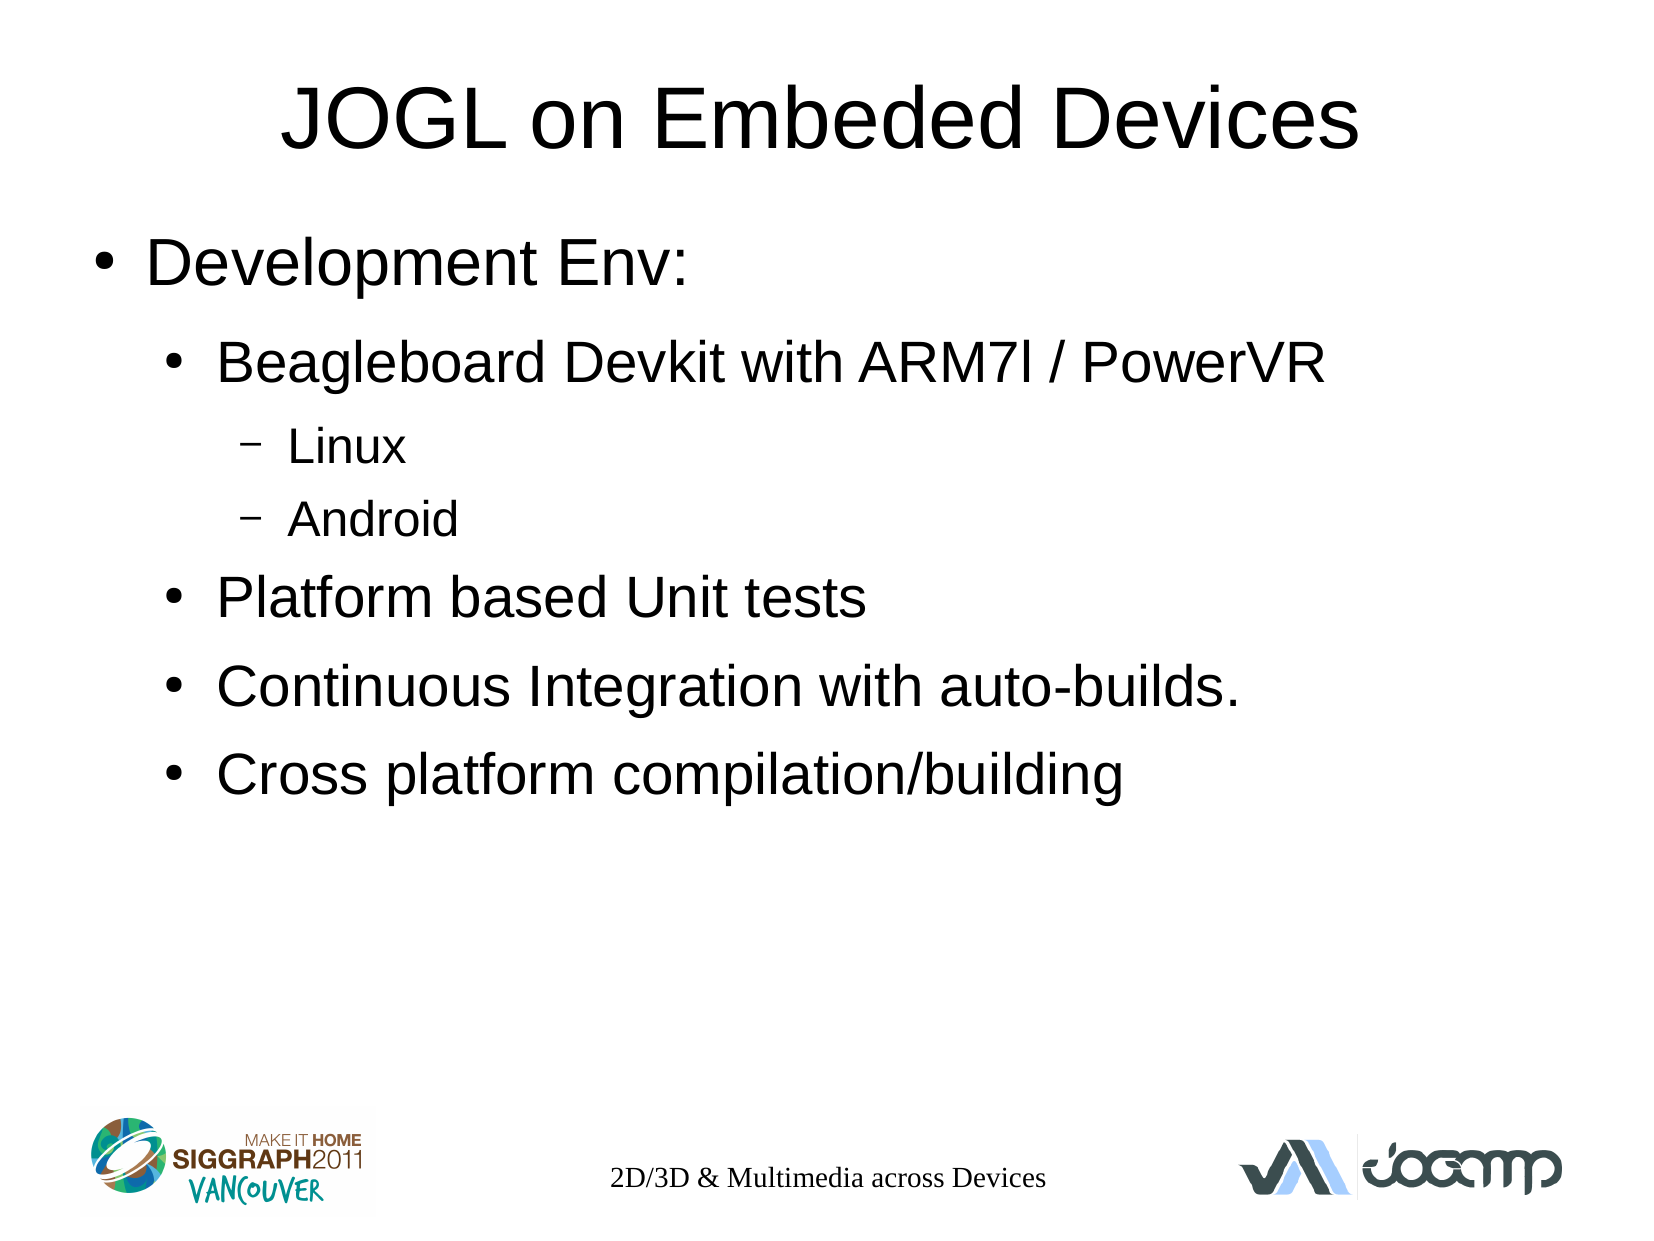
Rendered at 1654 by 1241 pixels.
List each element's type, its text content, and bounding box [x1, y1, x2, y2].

picture [80, 1106, 376, 1217]
title JOGL on Embeded Devices [68, 56, 1576, 181]
picture [1237, 1134, 1562, 1200]
list Development Env: Beagleboard Devkit with ARM7l / PowerVR Linux Android Platform based Unit tests Continuous Integration with auto-builds. Cross platform compilation/building [75, 225, 1571, 1044]
